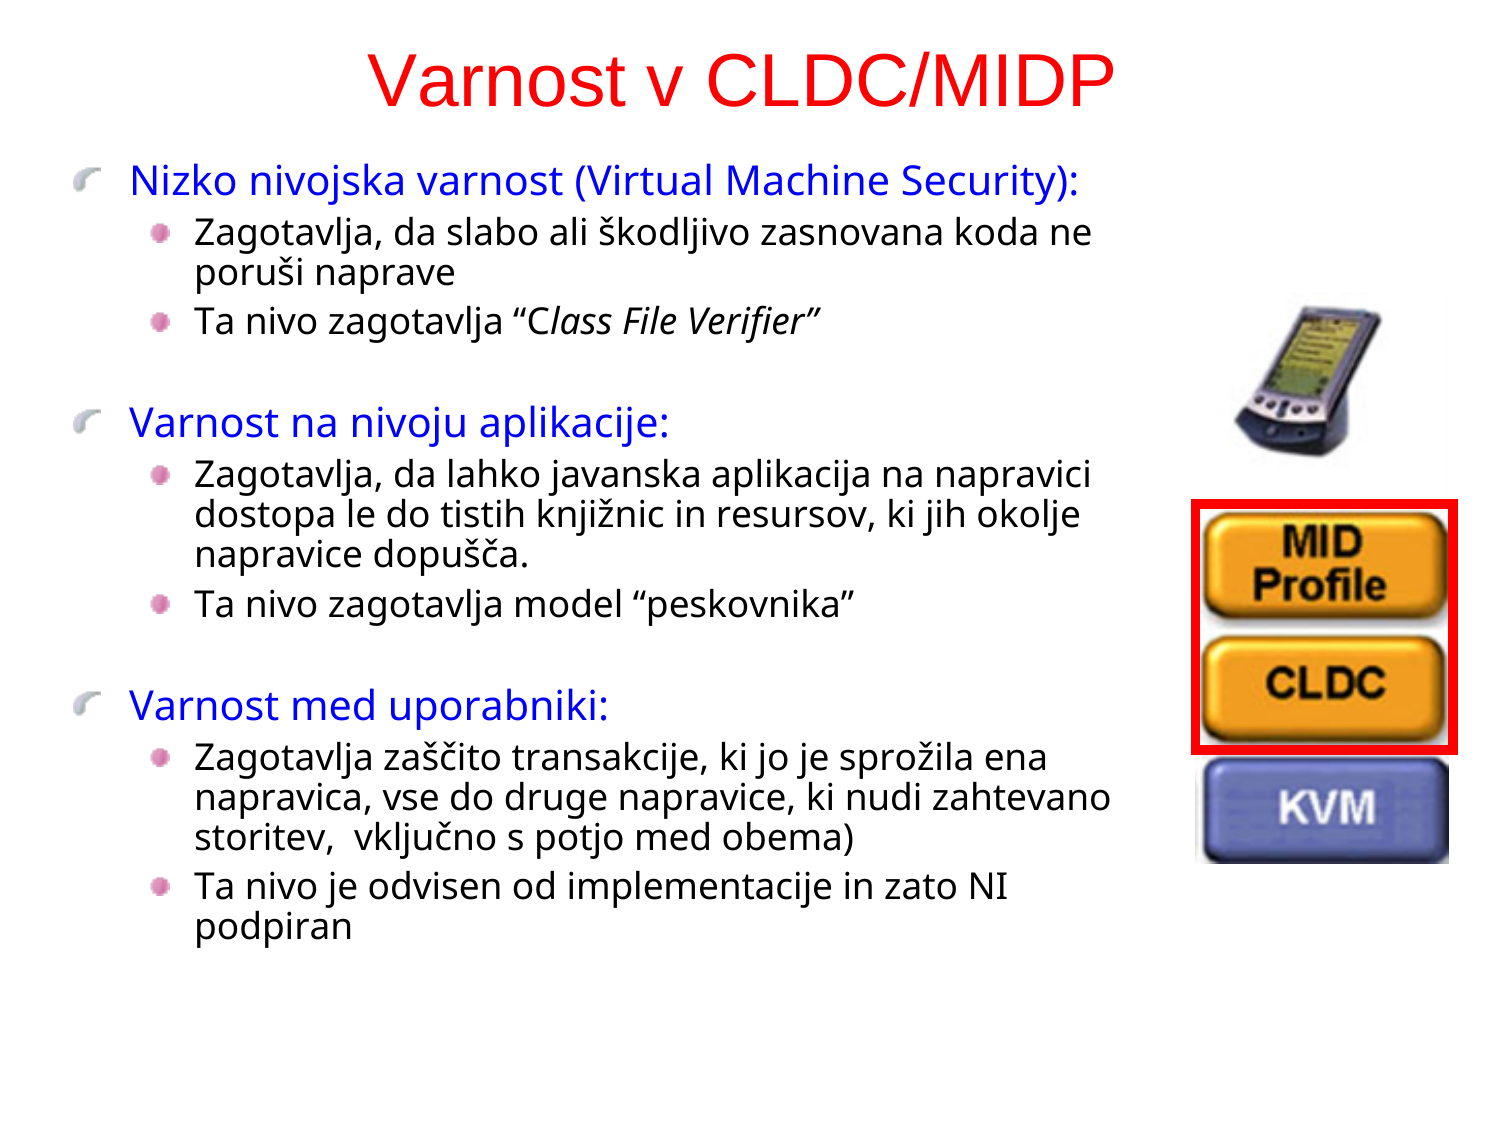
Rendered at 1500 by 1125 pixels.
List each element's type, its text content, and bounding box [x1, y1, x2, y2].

picture [147, 874, 170, 896]
picture [1195, 292, 1449, 499]
picture [1200, 509, 1448, 745]
list Nizko nivojska varnost (Virtual Machine Security): Zagotavlja, da slabo ali škodljivo zasnovana koda ne poruši naprave Ta nivo zagotavlja “Class File Verifier” Varnost na nivoju aplikacije: Zagotavlja, da lahko javanska aplikacija na napravici dostopa le do tistih knjižnic in resursov, ki jih okolje napravice dopušča. Ta nivo zagotavlja model “peskovnika” Varnost med uporabniki: Zagotavlja zaščito transakcije, ki jo je sprožila ena napravica, vse do druge napravice, ki nudi zahtevano storitev, vključno s potjo med obema) Ta nivo je odvisen od implementacije in zato NI podpiran [58, 152, 1184, 843]
title Varnost v CLDC/MIDP [105, 0, 1381, 129]
picture [1195, 755, 1449, 865]
